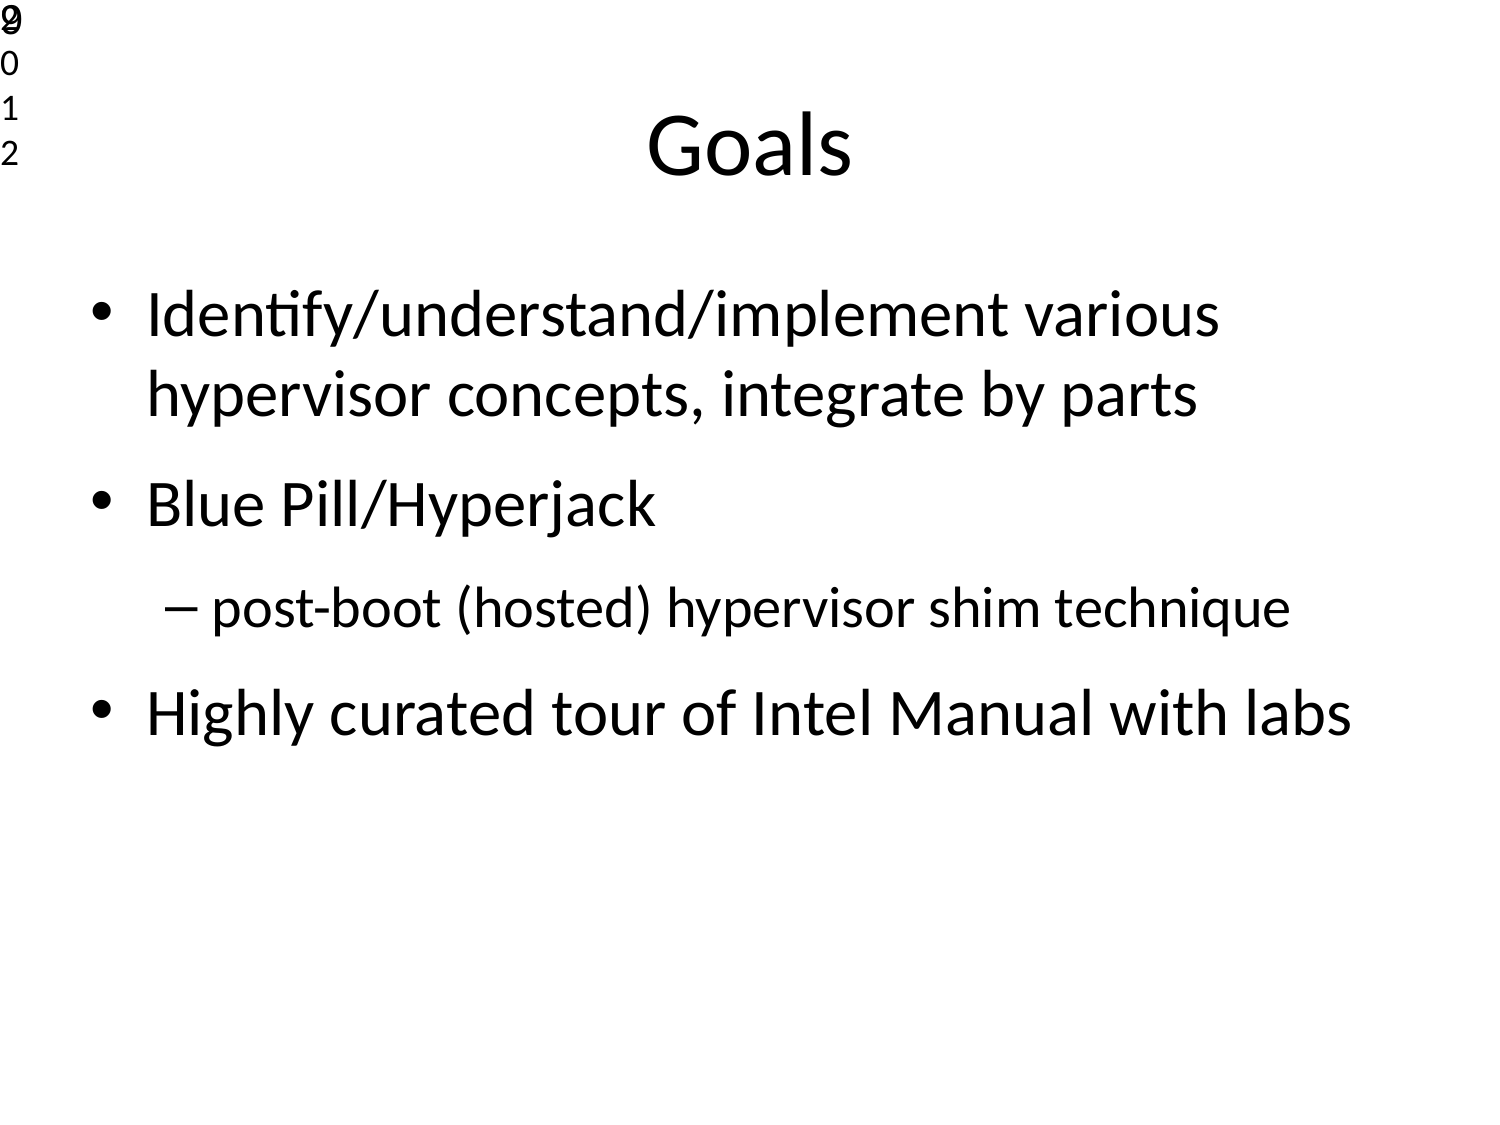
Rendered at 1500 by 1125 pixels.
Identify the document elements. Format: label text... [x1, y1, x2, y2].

list Identify/understand/implement various hypervisor concepts, integrate by parts Blue Pill/Hyperjack post-boot (hosted) hypervisor shim technique Highly curated tour of Intel Manual with labs [75, 262, 1425, 1005]
title Goals [75, 45, 1425, 233]
